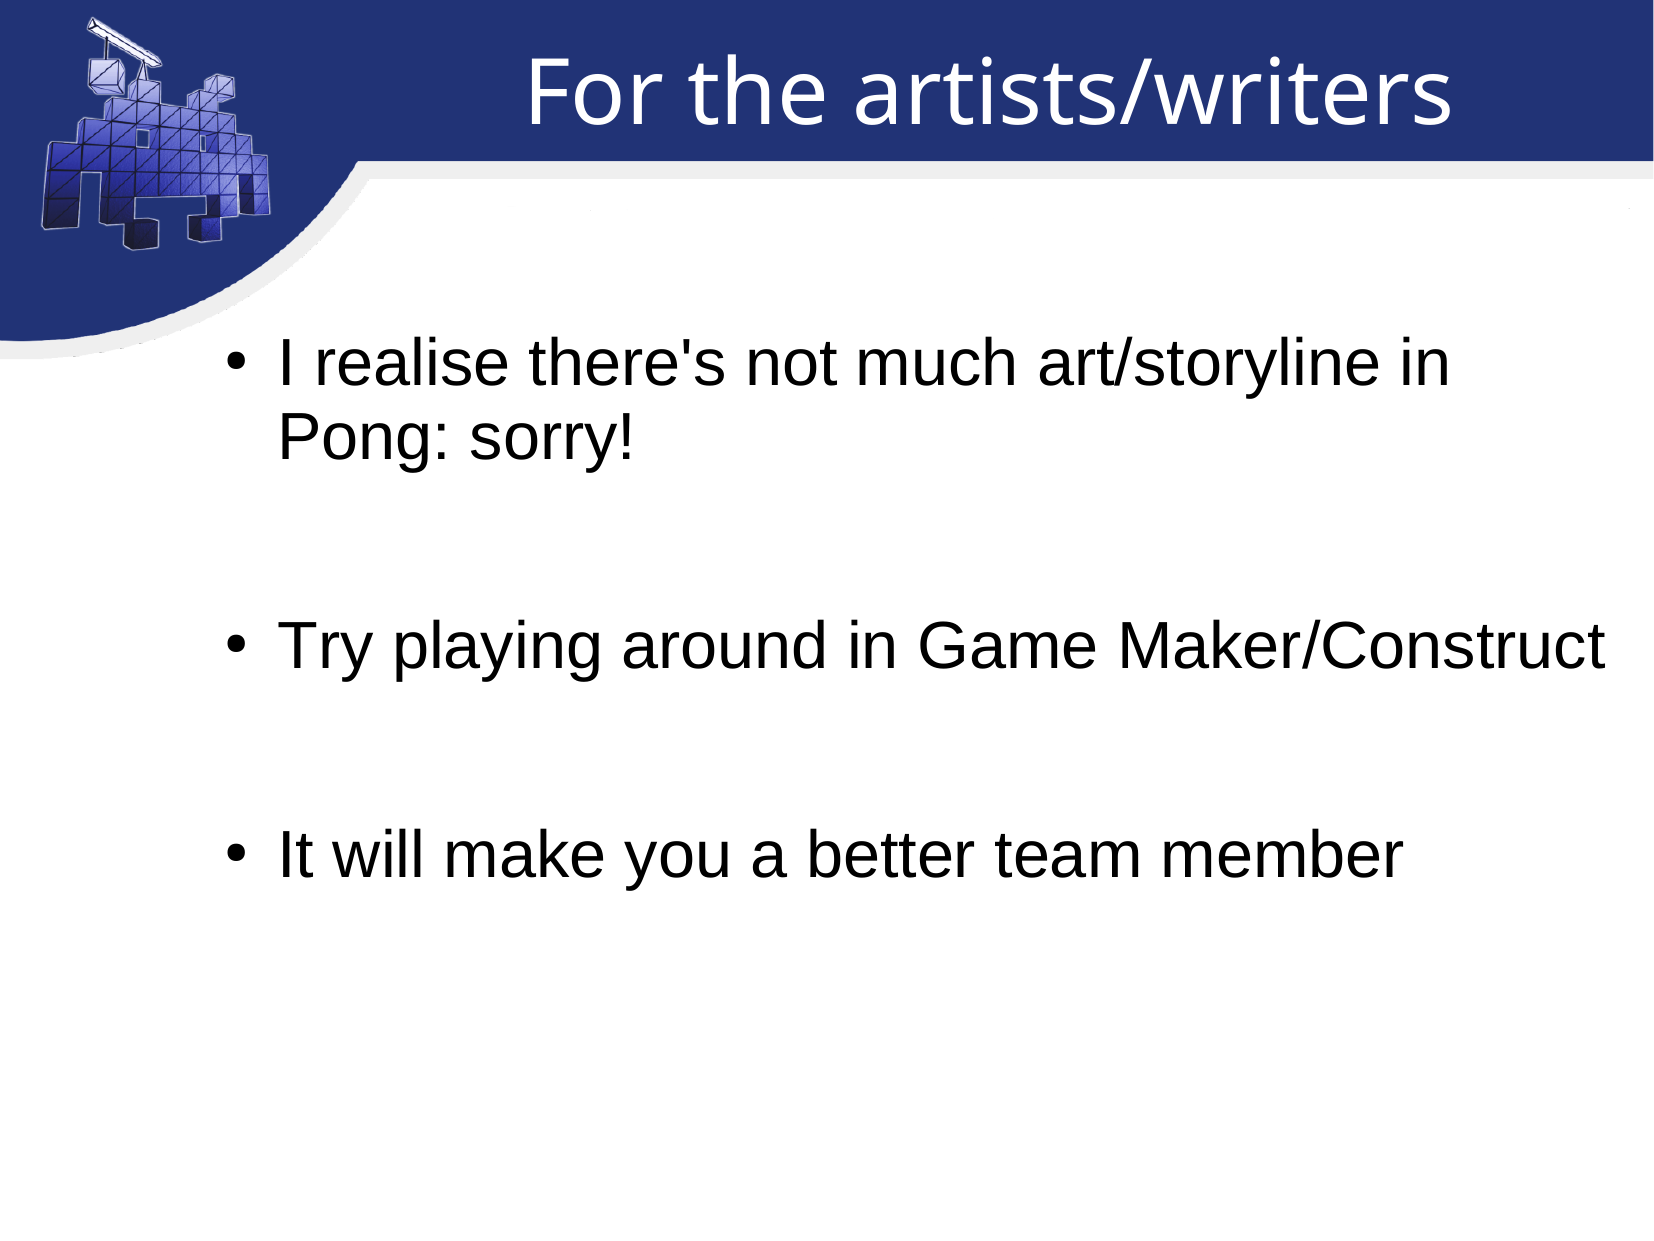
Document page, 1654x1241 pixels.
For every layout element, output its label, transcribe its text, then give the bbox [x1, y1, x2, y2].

list I realise there's not much art/storyline in Pong: sorry! Try playing around in Game Maker/Construct It will make you a better team member [206, 324, 1625, 1078]
title For the artists/writers [354, 35, 1625, 142]
picture [0, 0, 1654, 443]
